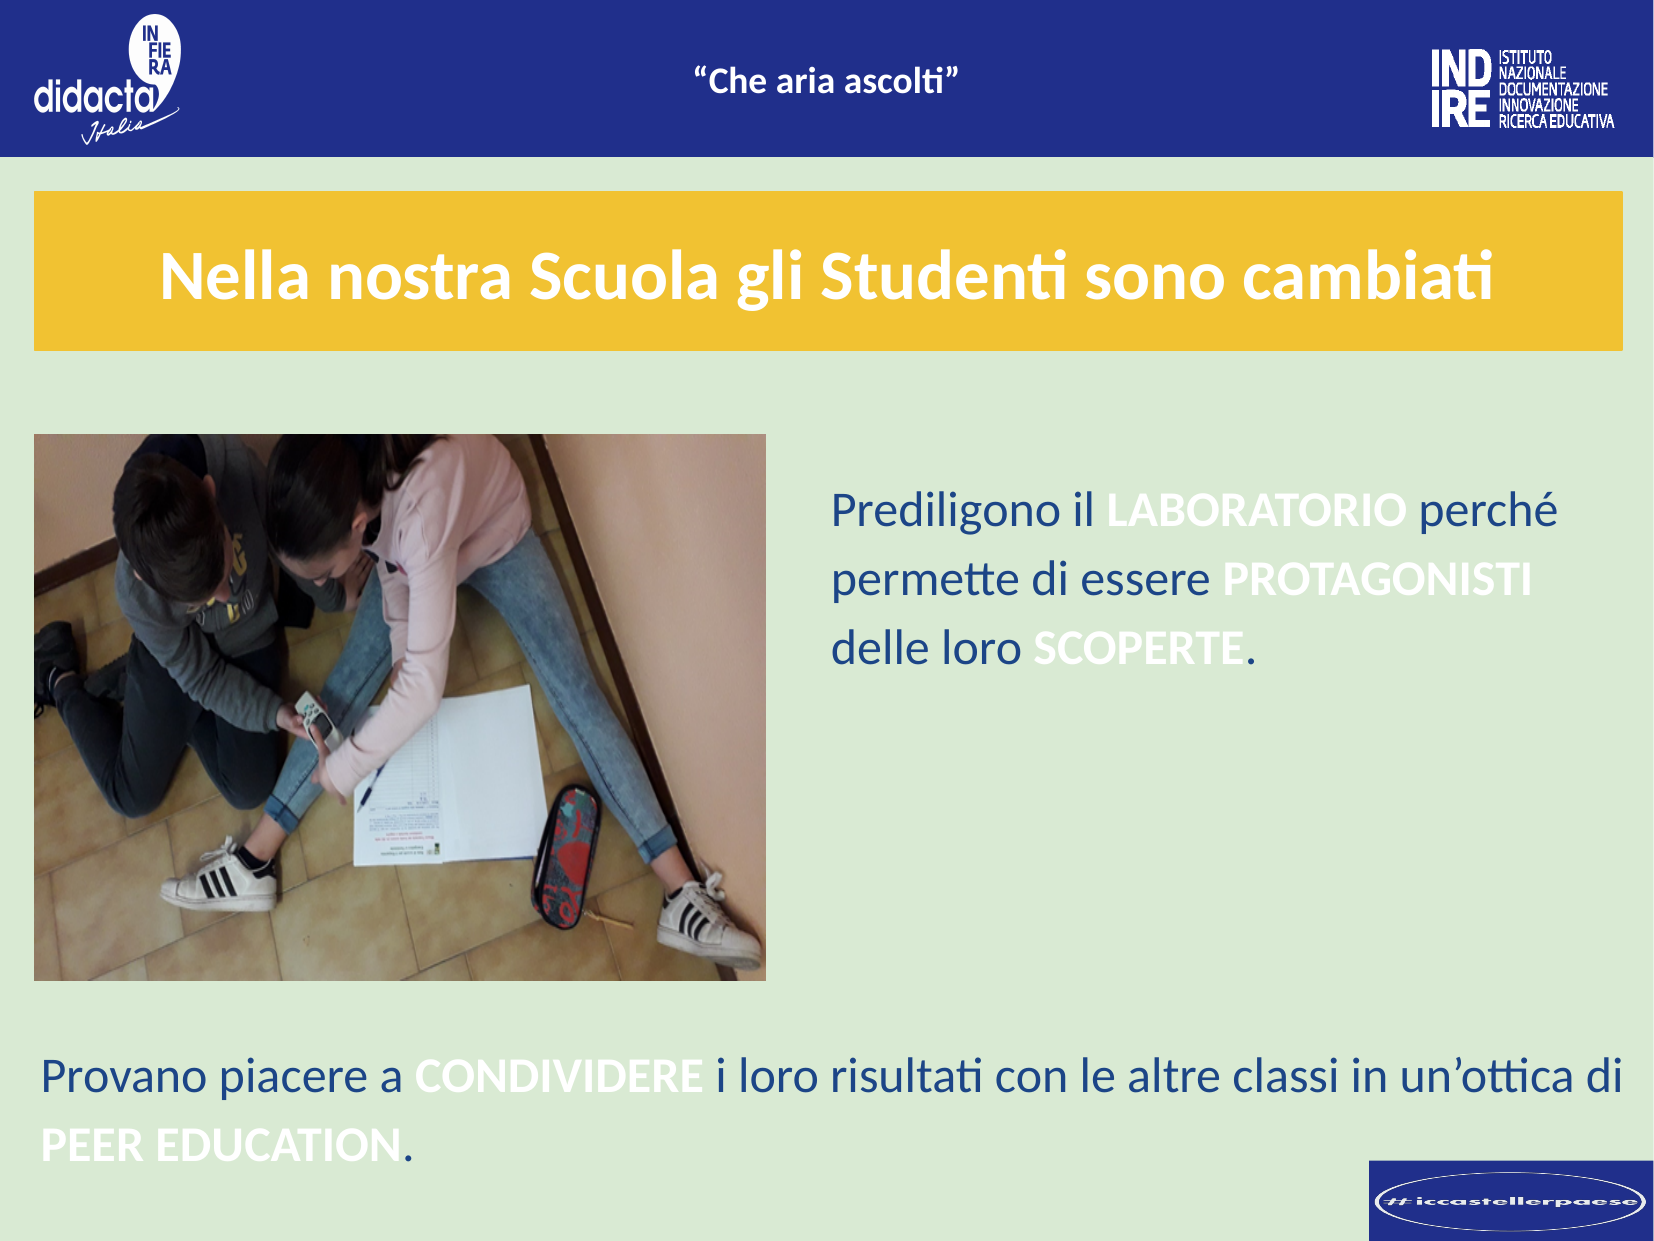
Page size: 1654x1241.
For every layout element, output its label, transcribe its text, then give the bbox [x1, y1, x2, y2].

picture [34, 434, 766, 981]
text_box Nella nostra Scuola gli Studenti sono cambiati [34, 192, 1623, 350]
text_box Provano piacere a CONDIVIDERE i loro risultati con le altre classi in un’ottica di PEER EDUCATION. [25, 1018, 1654, 1226]
picture [1374, 1172, 1648, 1232]
text_box Prediligono il LABORATORIO perché permette di essere PROTAGONISTI delle loro SCOPERTE. [815, 452, 1654, 869]
picture [1423, 35, 1623, 142]
text_box [0, 157, 1654, 1241]
picture [34, 14, 181, 145]
text_box “Che aria ascolti” [0, 0, 1654, 157]
